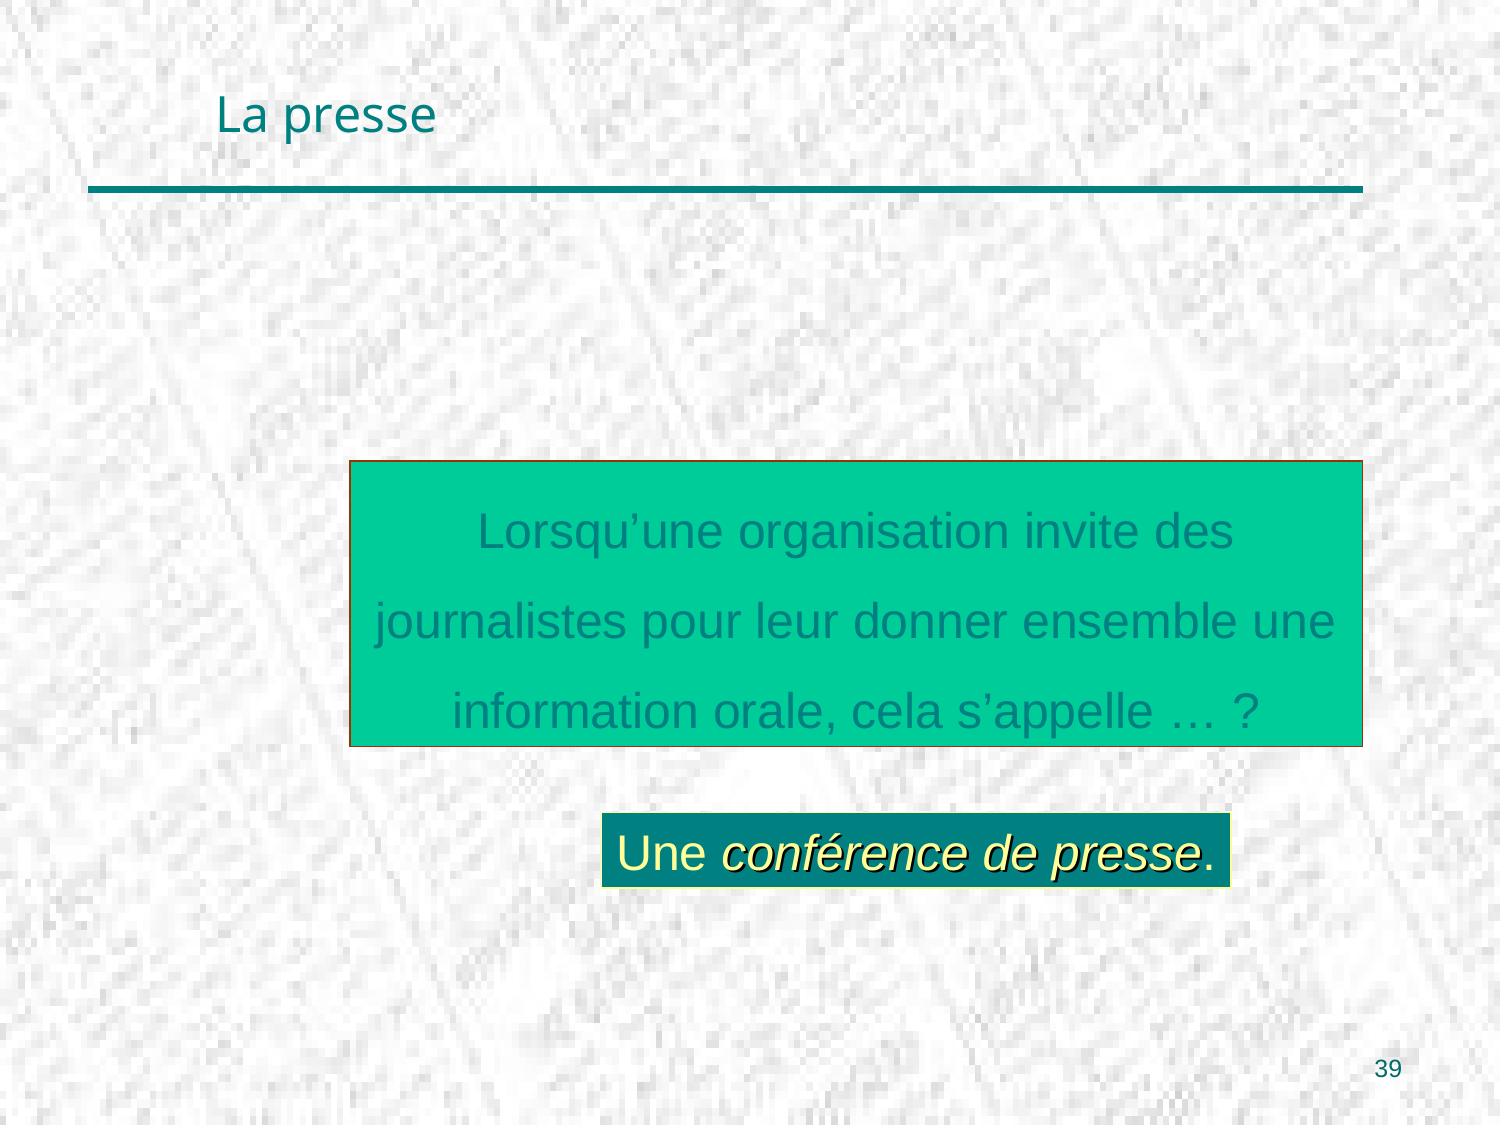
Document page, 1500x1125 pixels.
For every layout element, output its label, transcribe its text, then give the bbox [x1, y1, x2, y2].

text_box Lorsqu’une organisation invite des journalistes pour leur donner ensemble une information orale, cela s’appelle … ? [349, 460, 1363, 747]
picture [0, 0, 1500, 1125]
text_box Une conférence de presse. [601, 812, 1232, 888]
text_box La presse [200, 74, 454, 151]
